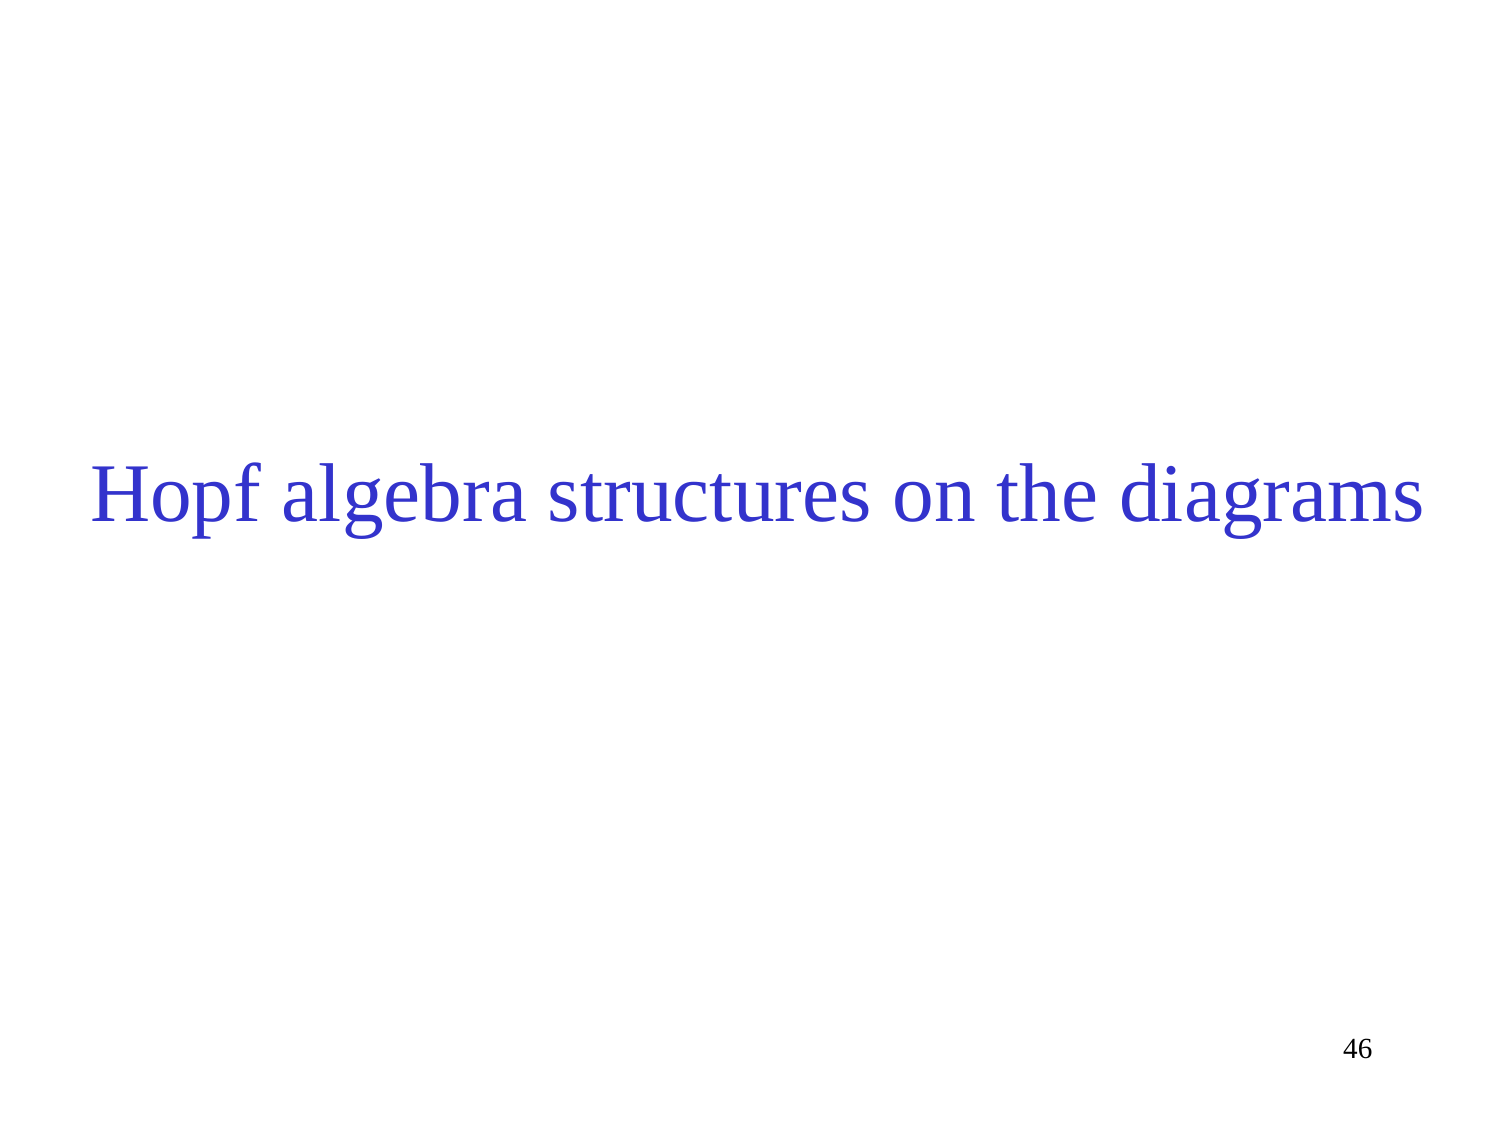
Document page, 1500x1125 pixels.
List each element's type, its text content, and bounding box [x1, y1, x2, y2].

text_box Hopf algebra structures on the diagrams [27, 439, 1490, 548]
